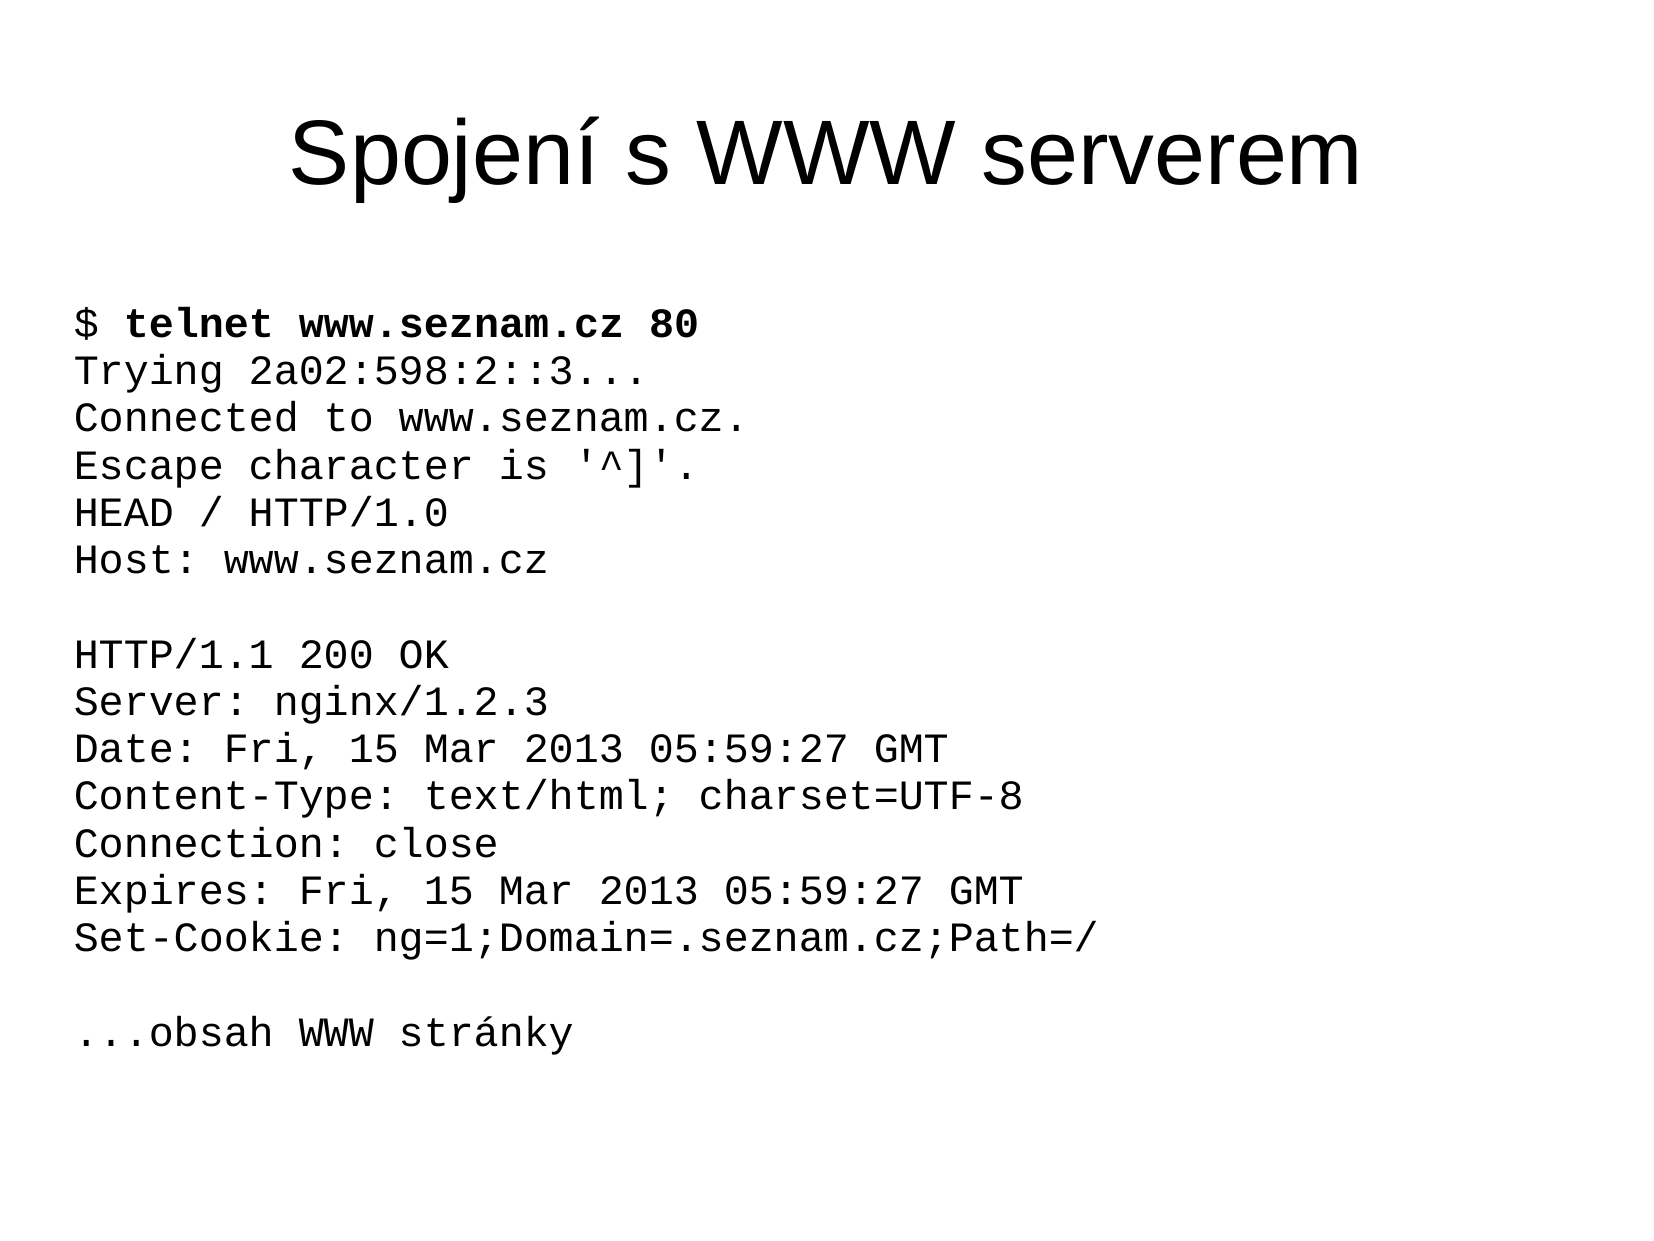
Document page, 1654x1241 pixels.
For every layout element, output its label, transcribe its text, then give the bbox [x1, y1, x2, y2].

text_box $ telnet www.seznam.cz 80 Trying 2a02:598:2::3... Connected to www.seznam.cz. Escape character is '^]'. HEAD / HTTP/1.0 Host: www.seznam.cz HTTP/1.1 200 OK Server: nginx/1.2.3 Date: Fri, 15 Mar 2013 05:59:27 GMT Content-Type: text/html; charset=UTF-8 Connection: close Expires: Fri, 15 Mar 2013 05:59:27 GMT Set-Cookie: ng=1;Domain=.seznam.cz;Path=/ ...obsah WWW stránky [59, 295, 1595, 1114]
title Spojení s WWW serverem [82, 49, 1571, 257]
